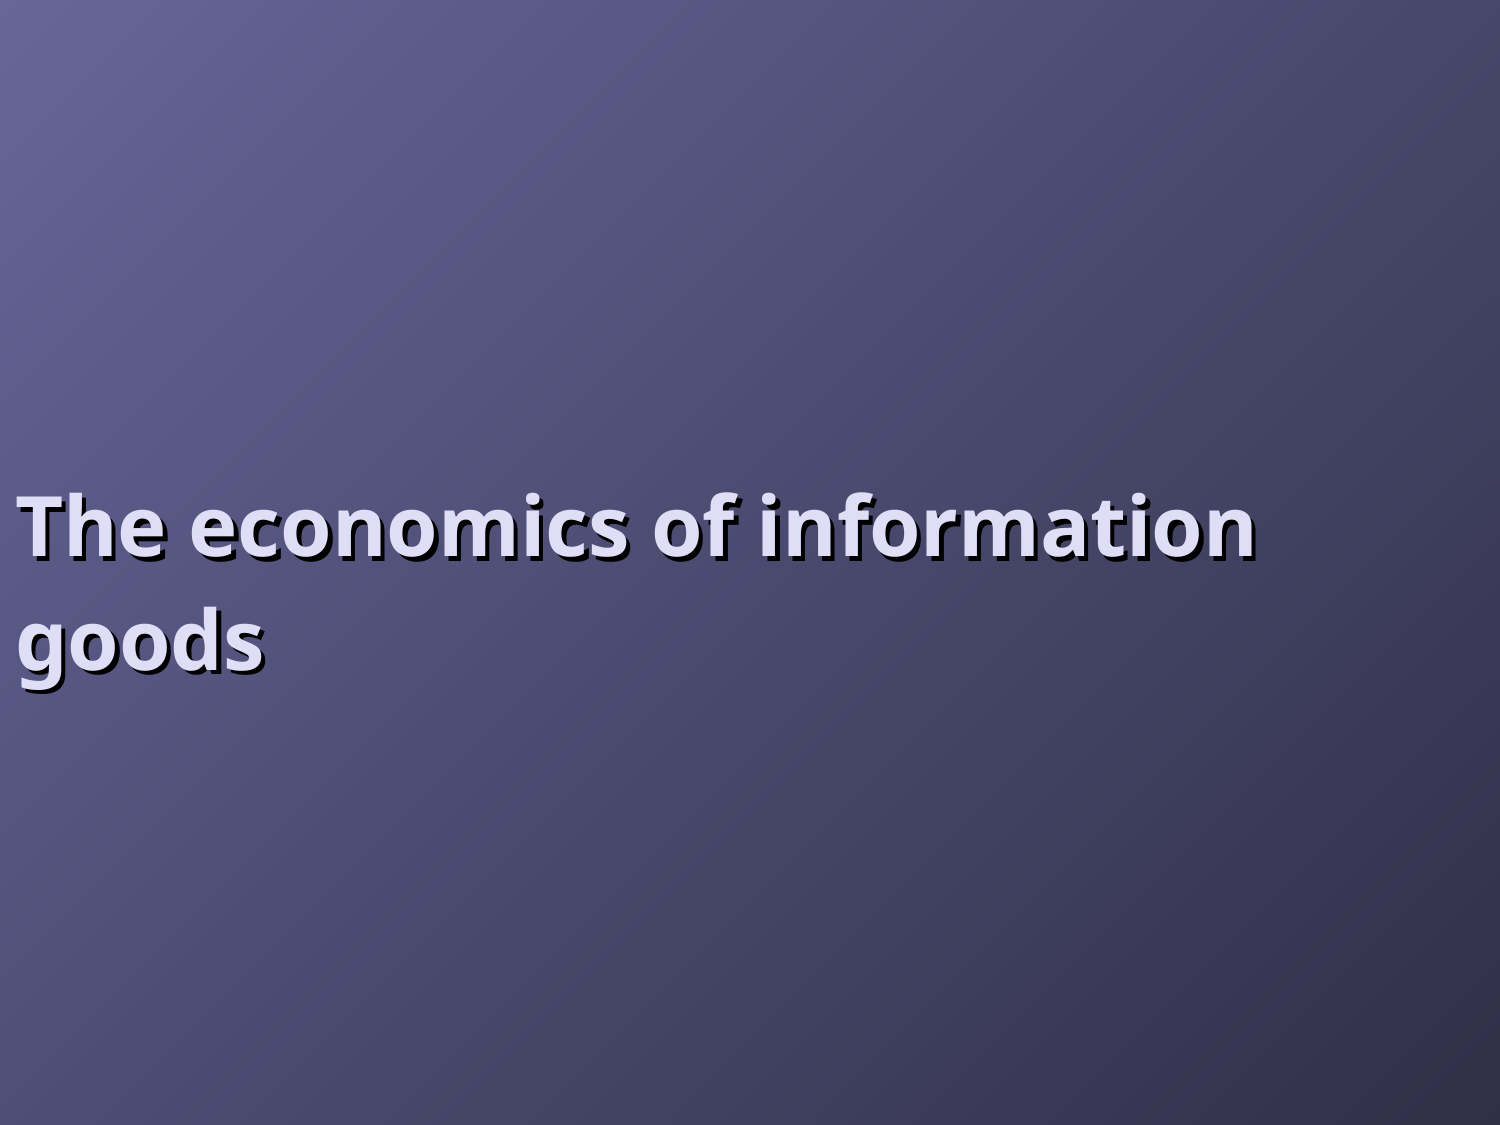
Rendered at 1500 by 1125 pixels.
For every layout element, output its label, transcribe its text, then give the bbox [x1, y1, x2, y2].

title The economics of information goods [0, 487, 1500, 676]
